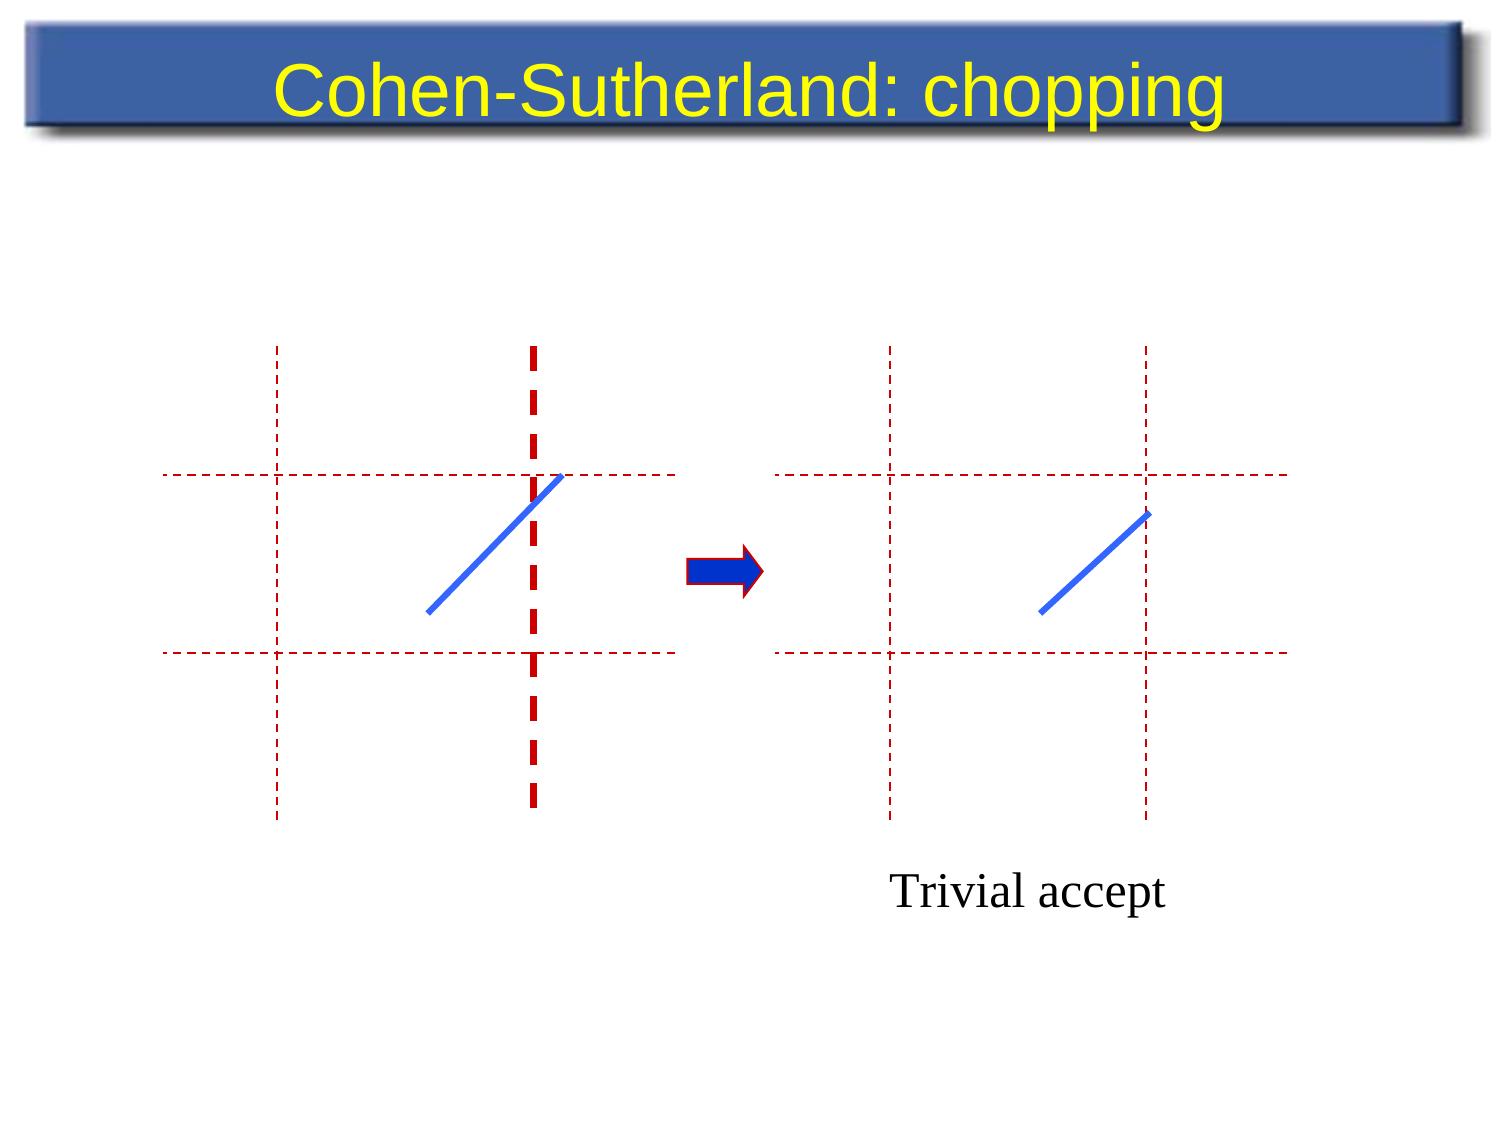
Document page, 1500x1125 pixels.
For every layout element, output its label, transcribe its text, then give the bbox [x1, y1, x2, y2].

text_box Trivial accept [874, 849, 1182, 926]
picture [23, 18, 1491, 30]
text_box [687, 546, 763, 597]
title Cohen-Sutherland: chopping [0, 30, 1500, 143]
